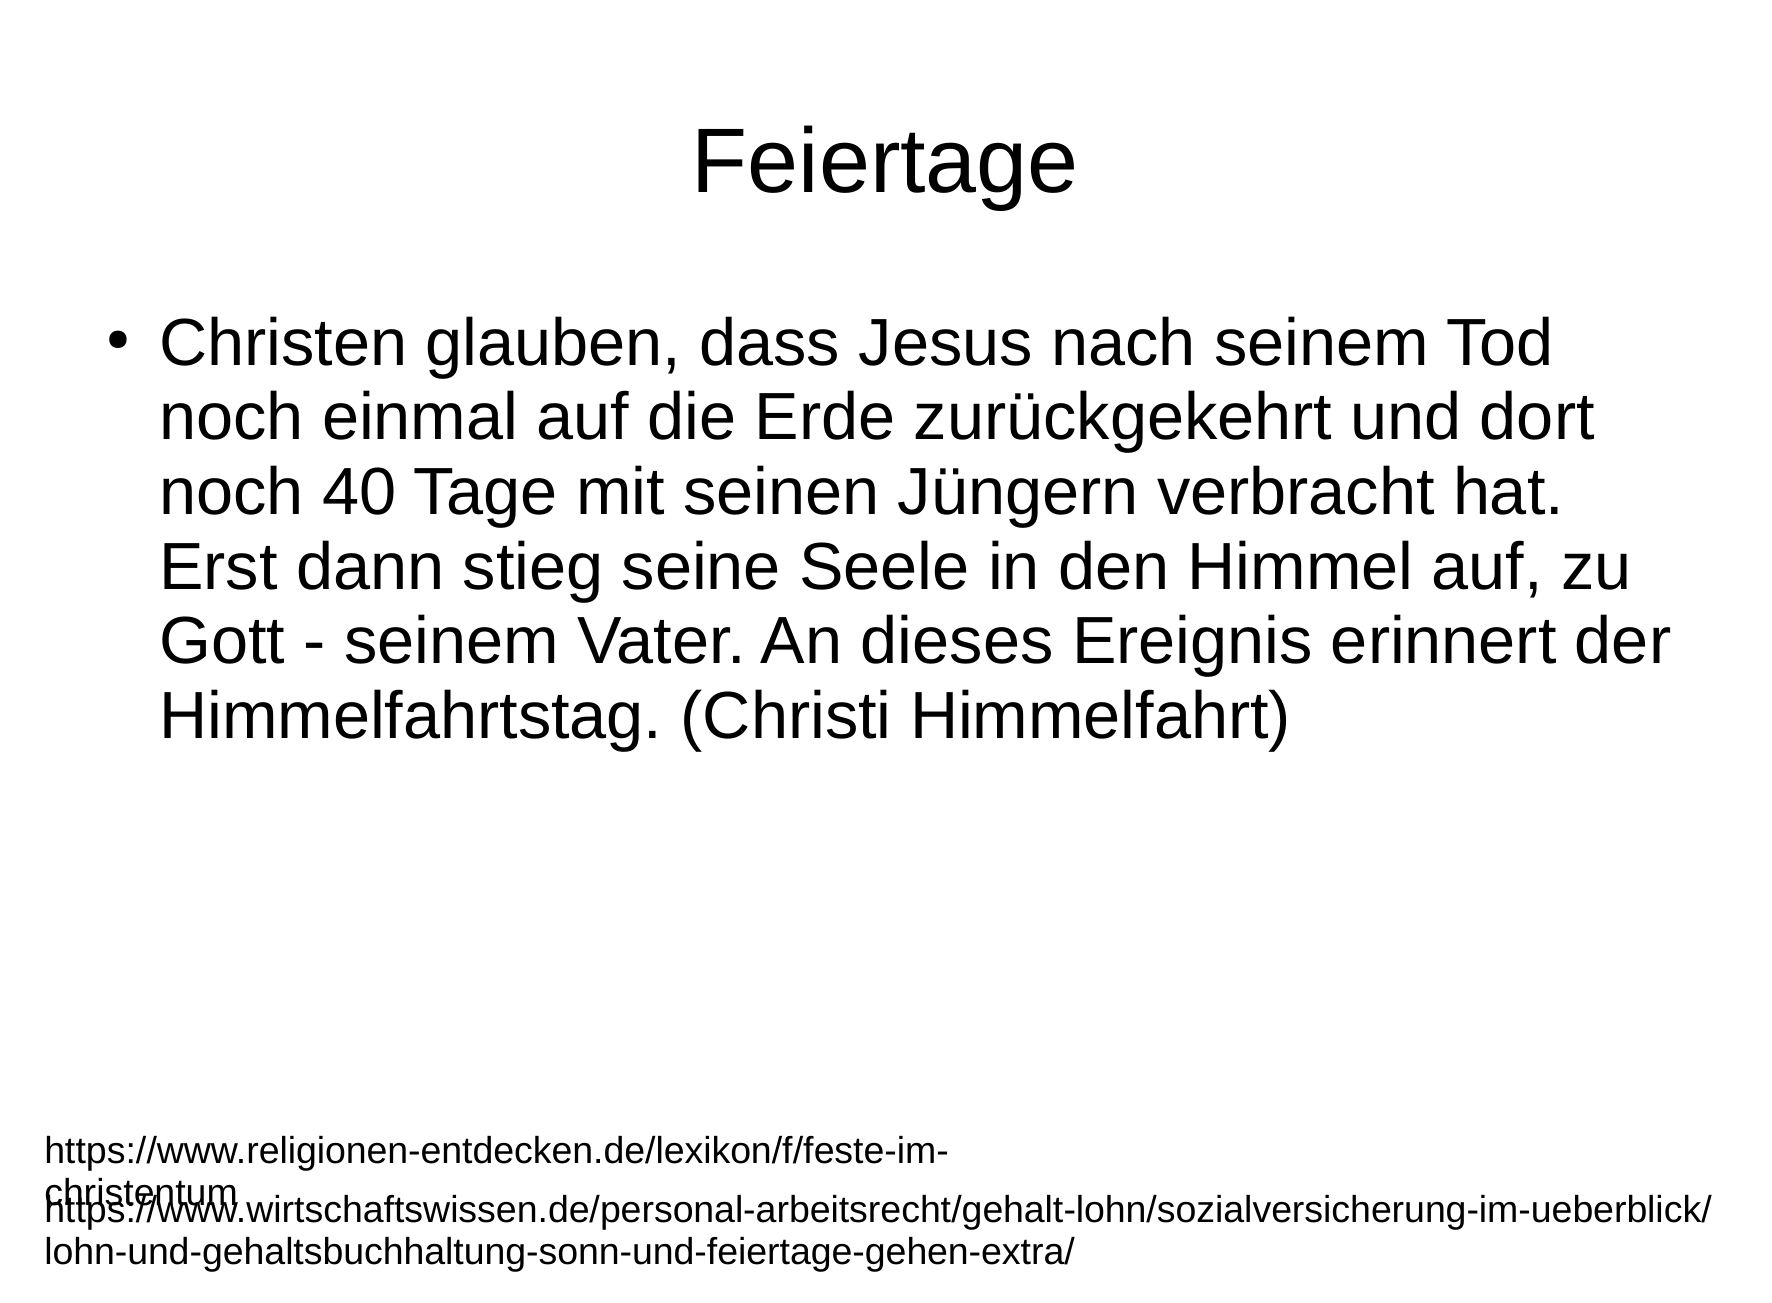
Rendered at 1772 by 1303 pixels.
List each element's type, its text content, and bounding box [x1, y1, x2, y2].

list Christen glauben, dass Jesus nach seinem Tod noch einmal auf die Erde zurückgekehrt und dort noch 40 Tage mit seinen Jüngern verbracht hat. Erst dann stieg seine Seele in den Himmel auf, zu Gott - seinem Vater. An dieses Ereignis erinnert der Himmelfahrtstag. (Christi Himmelfahrt) [88, 304, 1683, 1150]
text_box https://www.religionen-entdecken.de/lexikon/f/feste-im-christentum [29, 1122, 1156, 1179]
text_box https://www.wirtschaftswissen.de/personal-arbeitsrecht/gehalt-lohn/sozialversicherung-im-ueberblick/lohn-und-gehaltsbuchhaltung-sonn-und-feiertage-gehen-extra/ [29, 1181, 1772, 1281]
title Feiertage [88, 59, 1683, 262]
